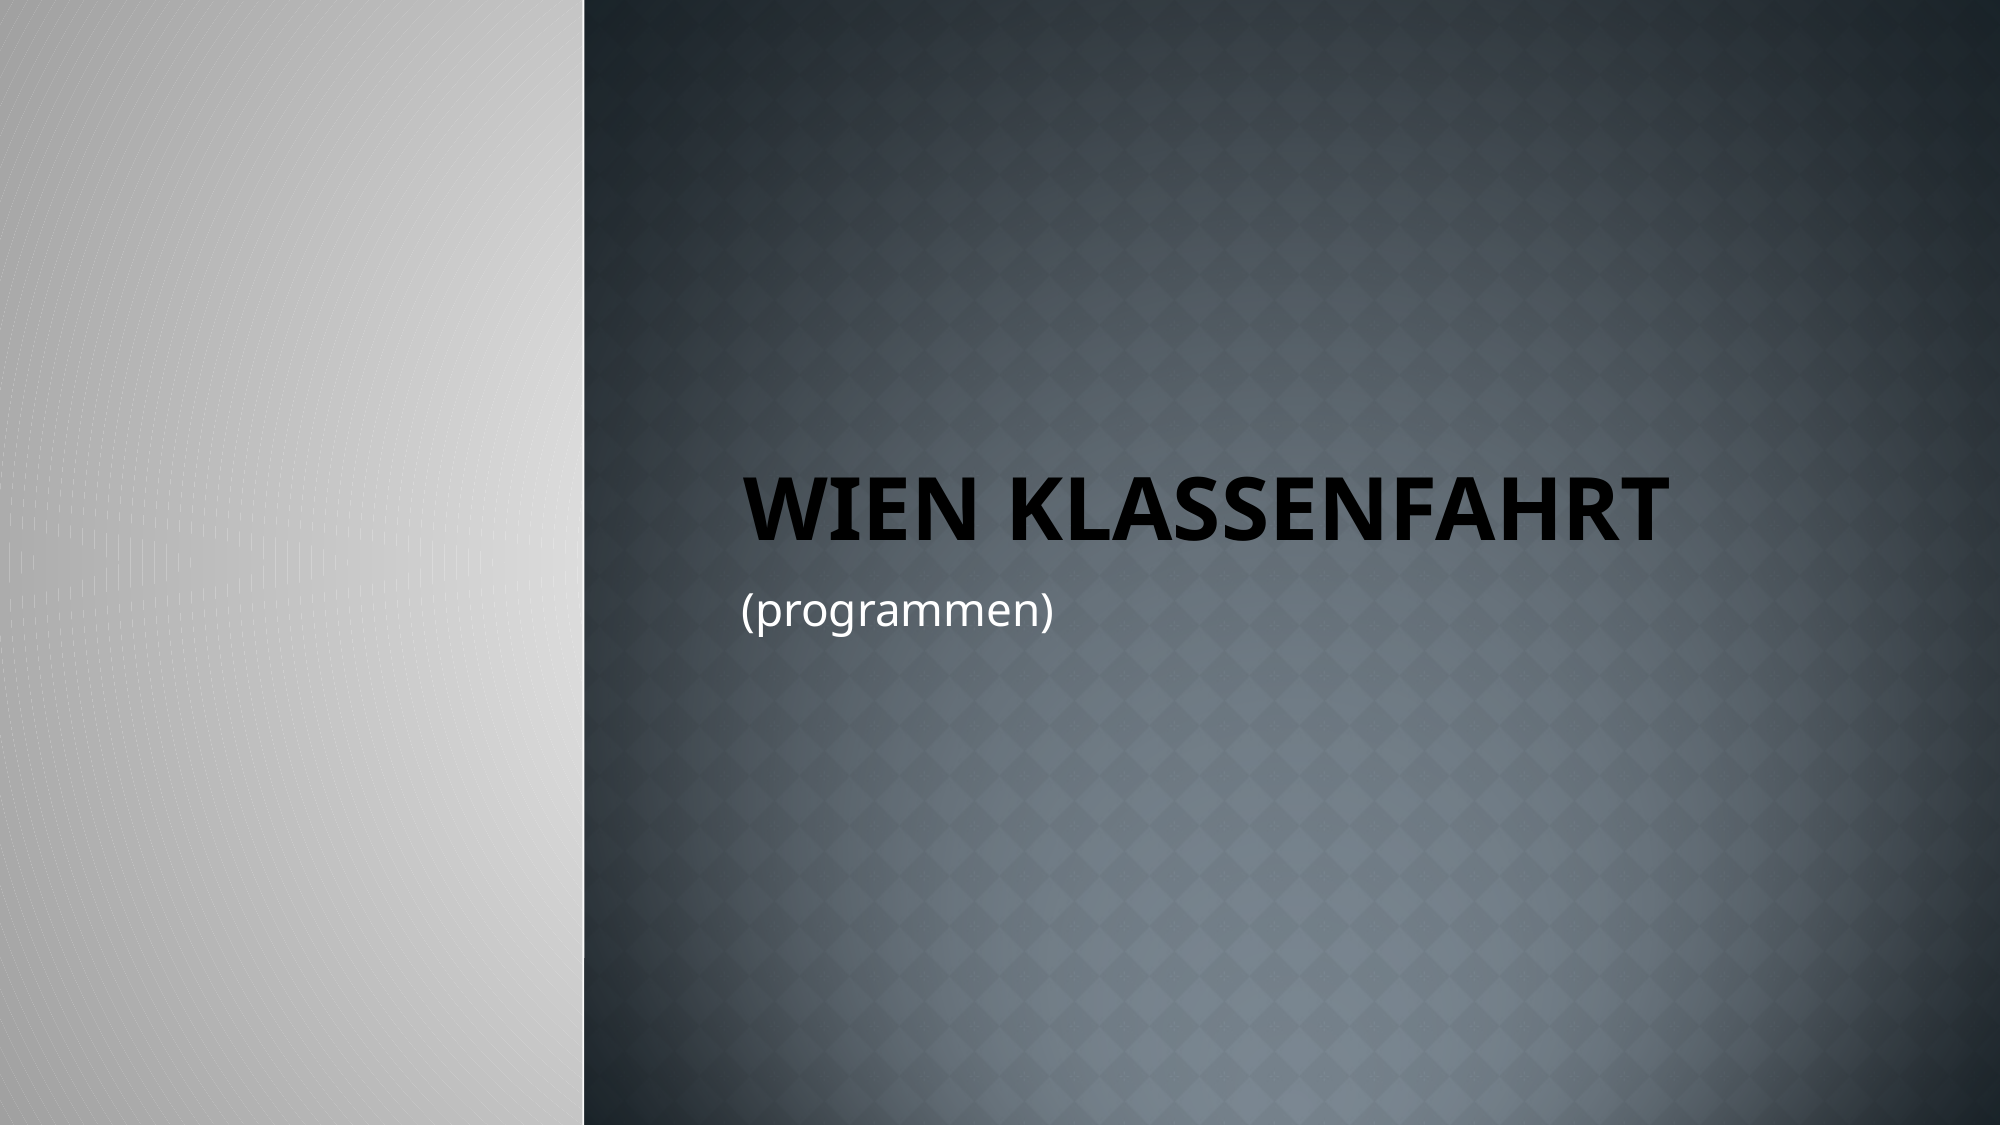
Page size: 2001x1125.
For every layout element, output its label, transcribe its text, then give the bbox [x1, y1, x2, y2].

subtitle (programmen) [733, 580, 1853, 762]
title Wien klassenfahrt [736, 87, 1854, 559]
